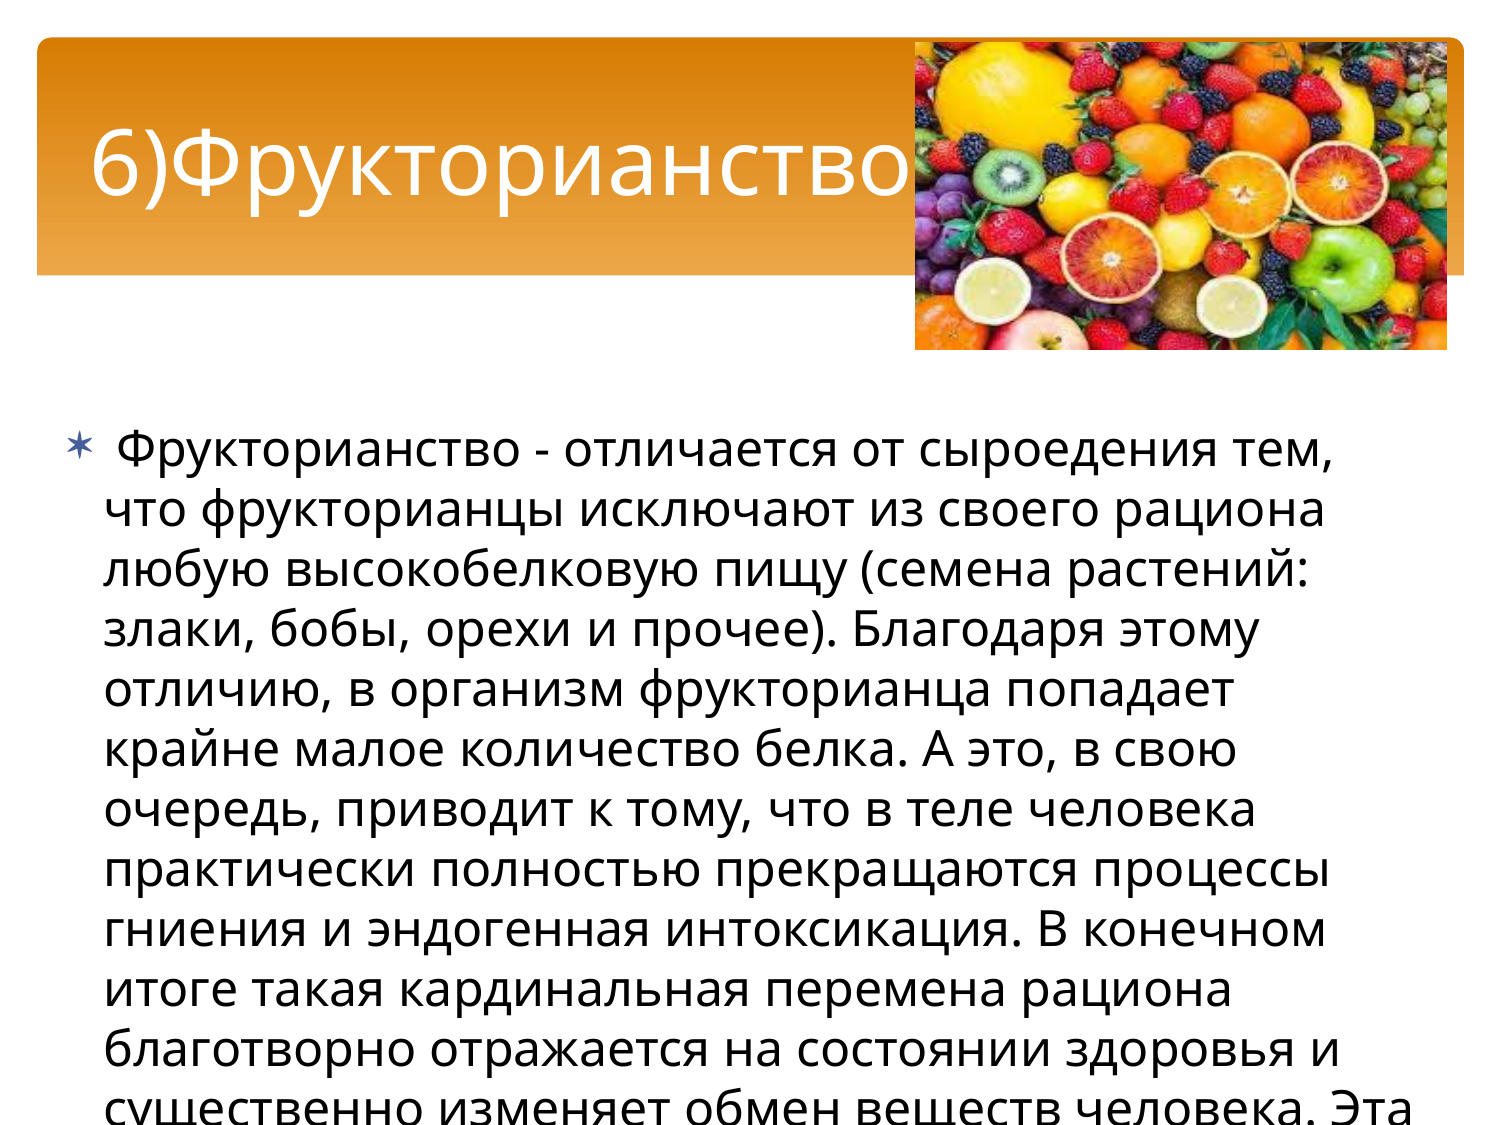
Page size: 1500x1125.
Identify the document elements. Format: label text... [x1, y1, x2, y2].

text_box 6)Фрукторианство. [75, 55, 915, 261]
text_box Фрукторианство - отличается от сыроедения тем, что фрукторианцы исключают из своего рациона любую высокобелковую пищу (семена растений: злаки, бобы, орехи и прочее). Благодаря этому отличию, в организм фрукторианца попадает крайне малое количество белка. А это, в свою очередь, приводит к тому, что в теле человека практически полностью прекращаются процессы гниения и эндогенная интоксикация. В конечном итоге такая кардинальная перемена рациона благотворно отражается на состоянии здоровья и существенно изменяет обмен веществ человека. Эта важная отличительная особенность позволяет выделить фрукторианство среди других видов питания и отнести его на высшую ступень нашей шкалы. [53, 408, 1435, 1100]
picture [915, 42, 1447, 350]
